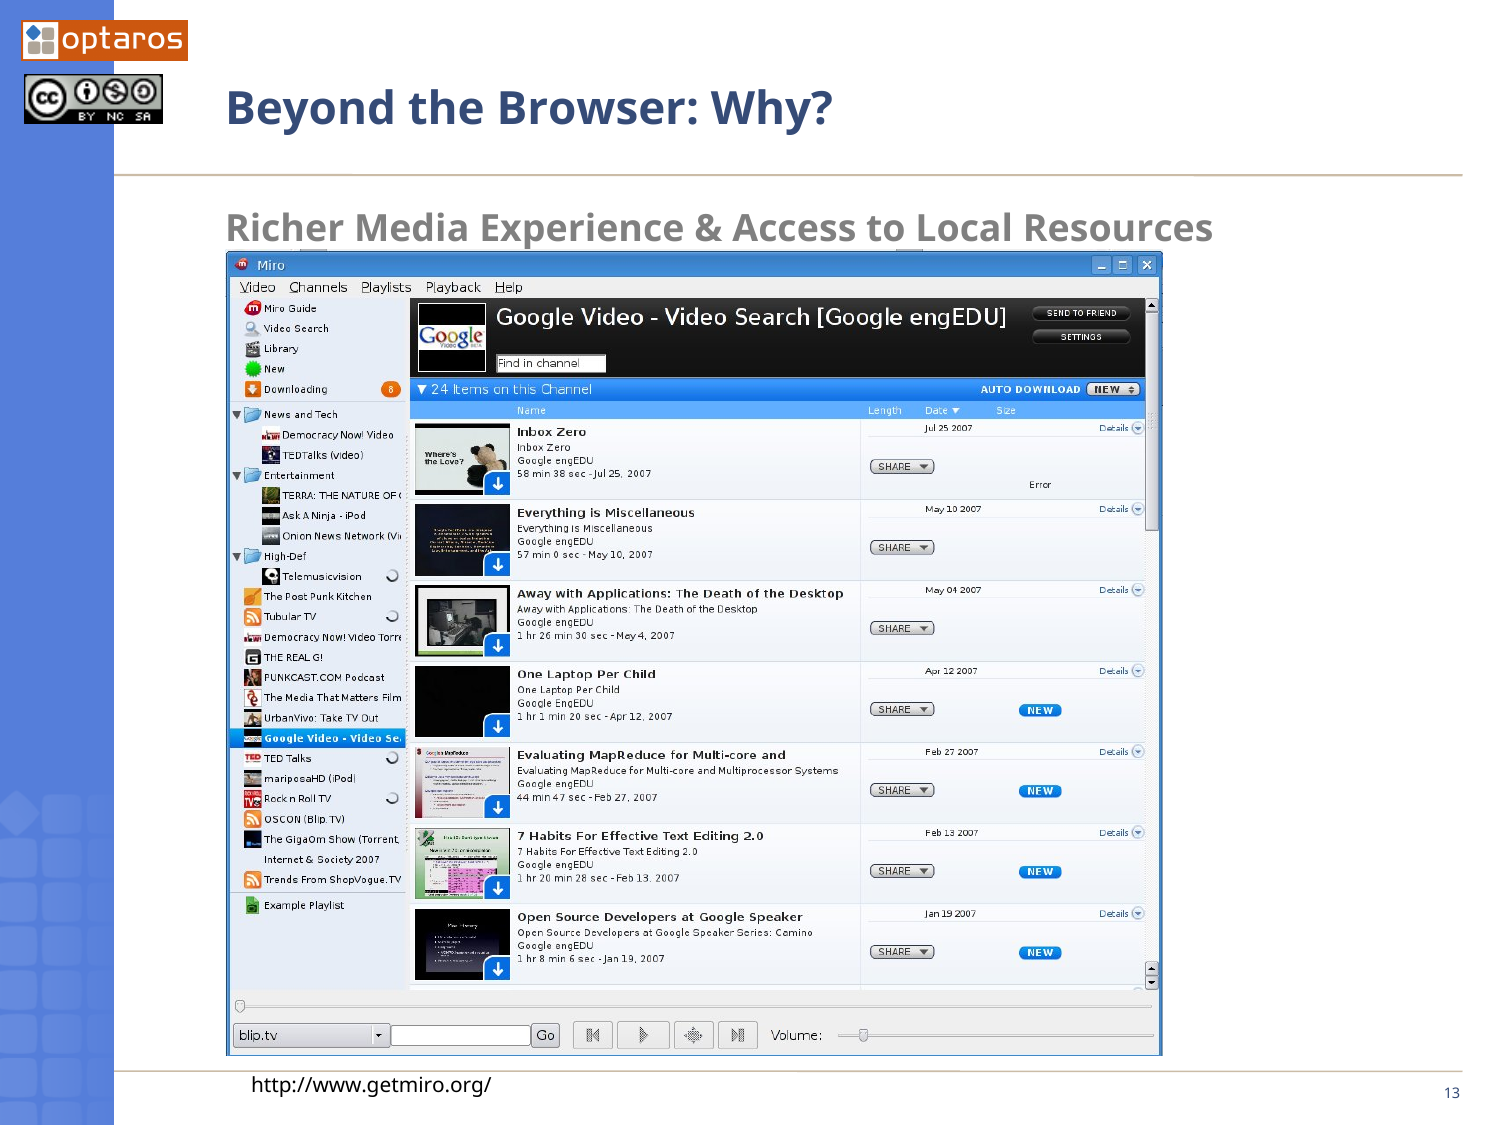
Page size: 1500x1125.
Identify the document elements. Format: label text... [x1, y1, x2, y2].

picture [225, 249, 1163, 1056]
title Beyond the Browser: Why? [224, 44, 1463, 168]
list Richer Media Experience & Access to Local Resources [224, 200, 1463, 973]
text_box http://www.getmiro.org/ [236, 1063, 507, 1125]
picture [0, 0, 188, 1125]
